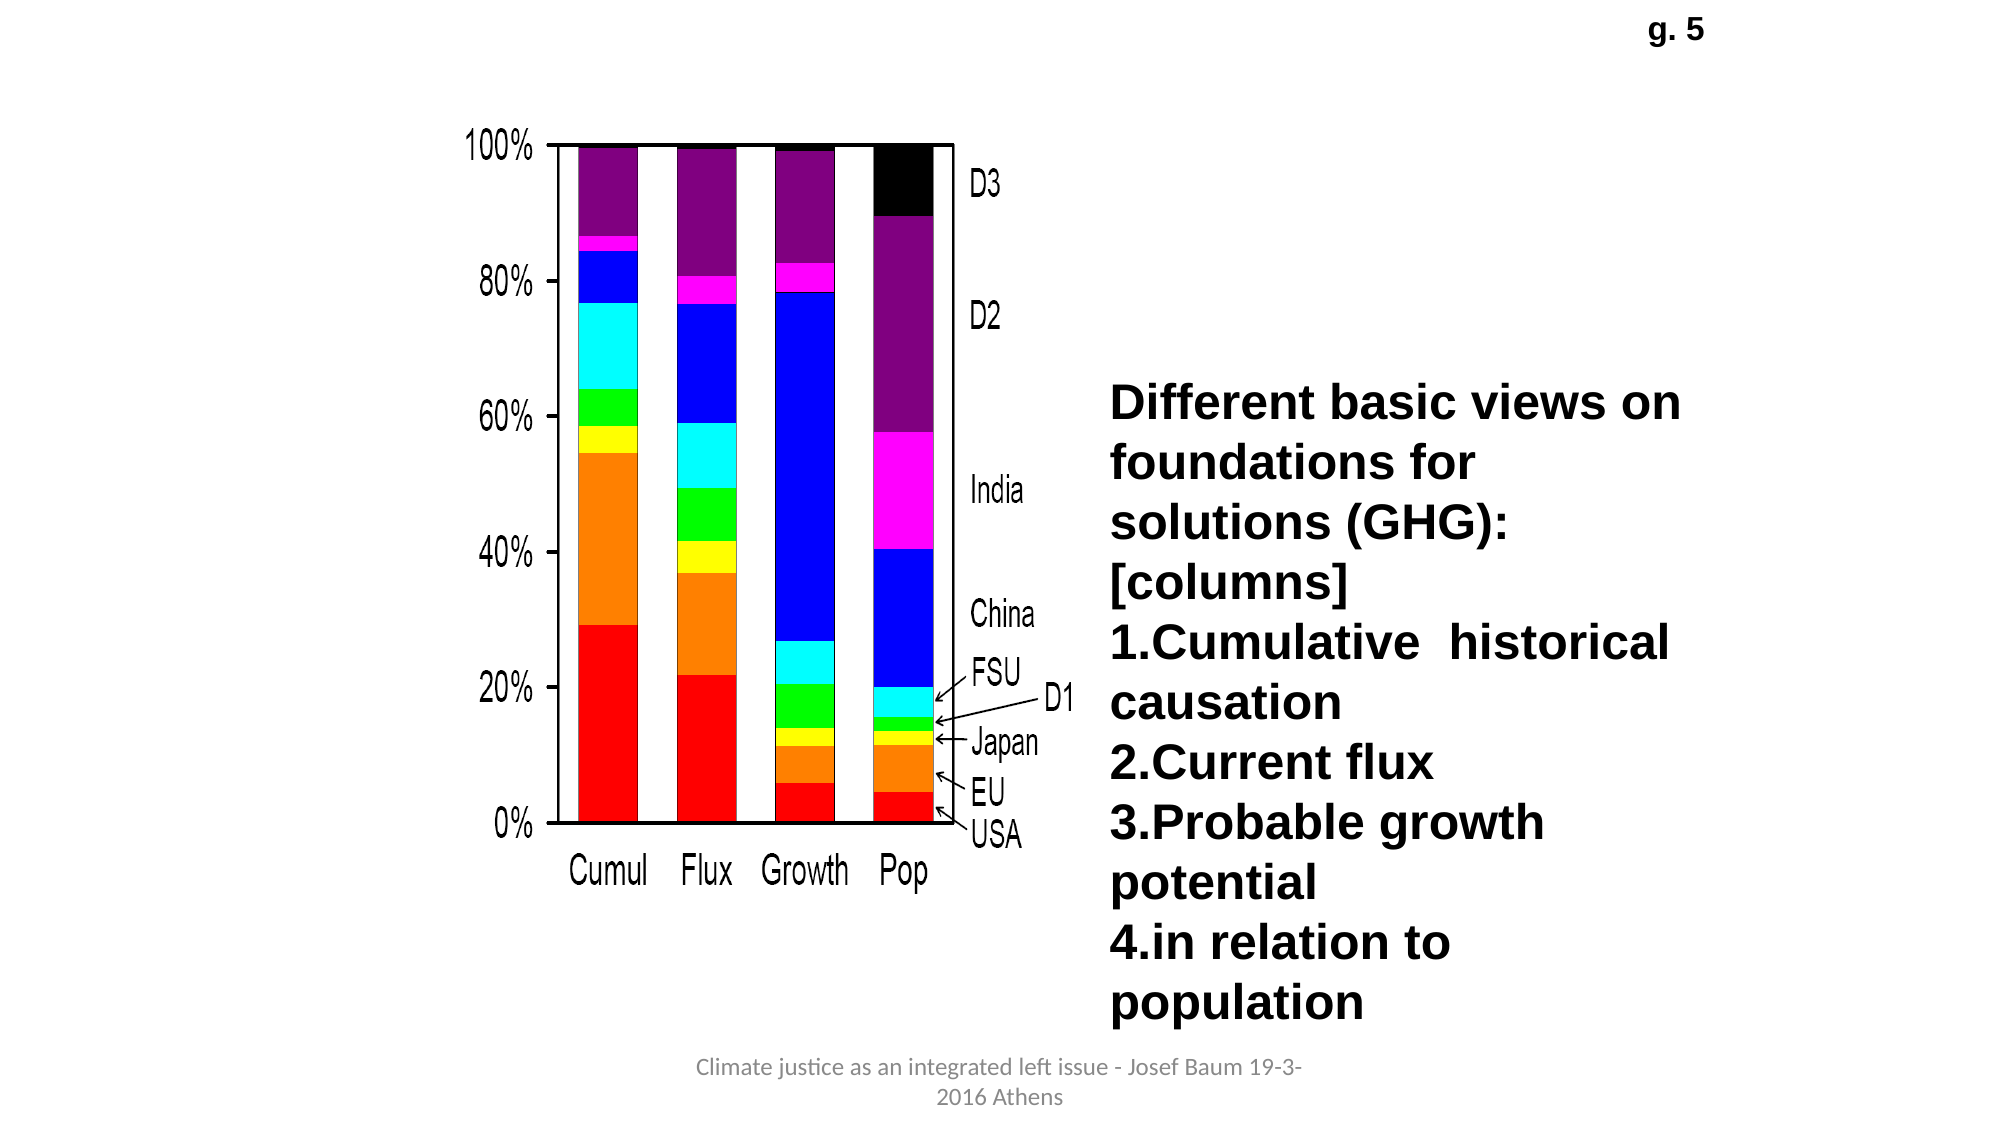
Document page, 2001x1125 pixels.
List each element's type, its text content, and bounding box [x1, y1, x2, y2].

picture [456, 101, 1095, 905]
text_box g. 5 [1633, 0, 1720, 55]
text_box Climate justice as an integrated left issue - Josef Baum 19-3-2016 Athens [662, 1042, 1338, 1103]
text_box Different basic views on foundations for solutions (GHG): [columns] Cumulative historical causation Current flux Probable growth potential in relation to population [1095, 362, 1703, 1037]
